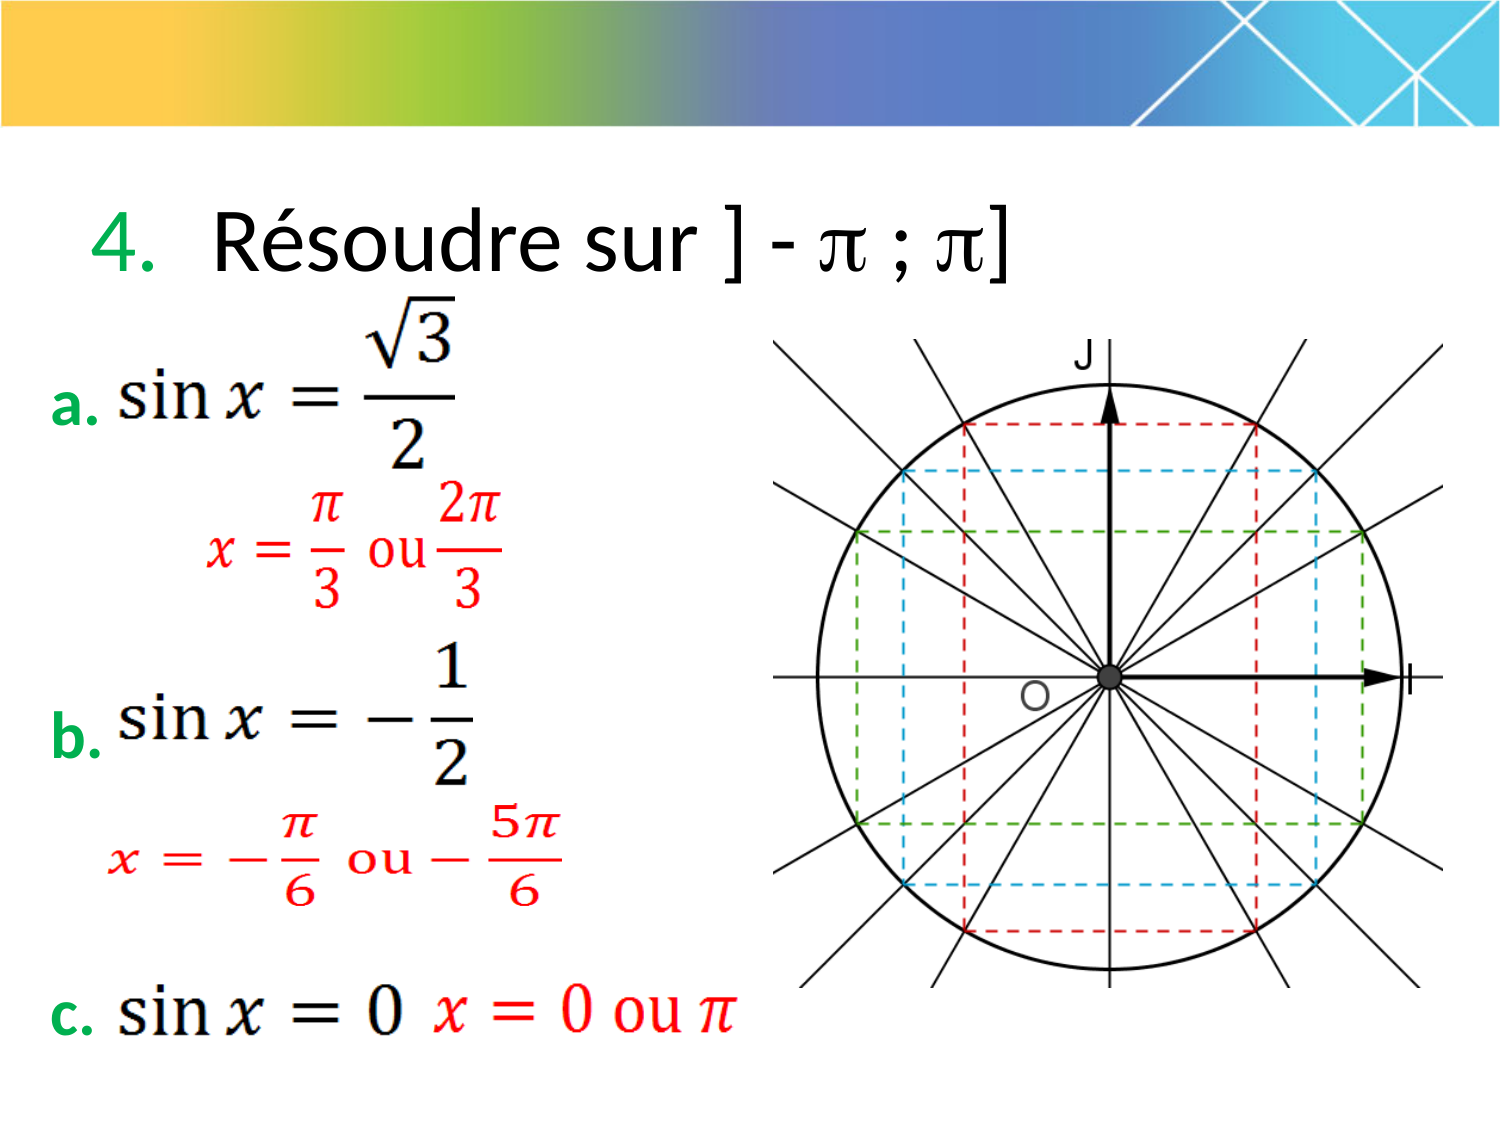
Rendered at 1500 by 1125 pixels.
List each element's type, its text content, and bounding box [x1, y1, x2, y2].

picture [117, 281, 502, 621]
picture [107, 632, 562, 916]
title Résoudre sur ] -  ; ] [75, 164, 1426, 305]
picture [0, 0, 1500, 128]
picture [773, 339, 1443, 988]
picture [117, 964, 407, 1067]
picture [433, 964, 739, 1063]
text_box a. b. c. [35, 351, 821, 1125]
